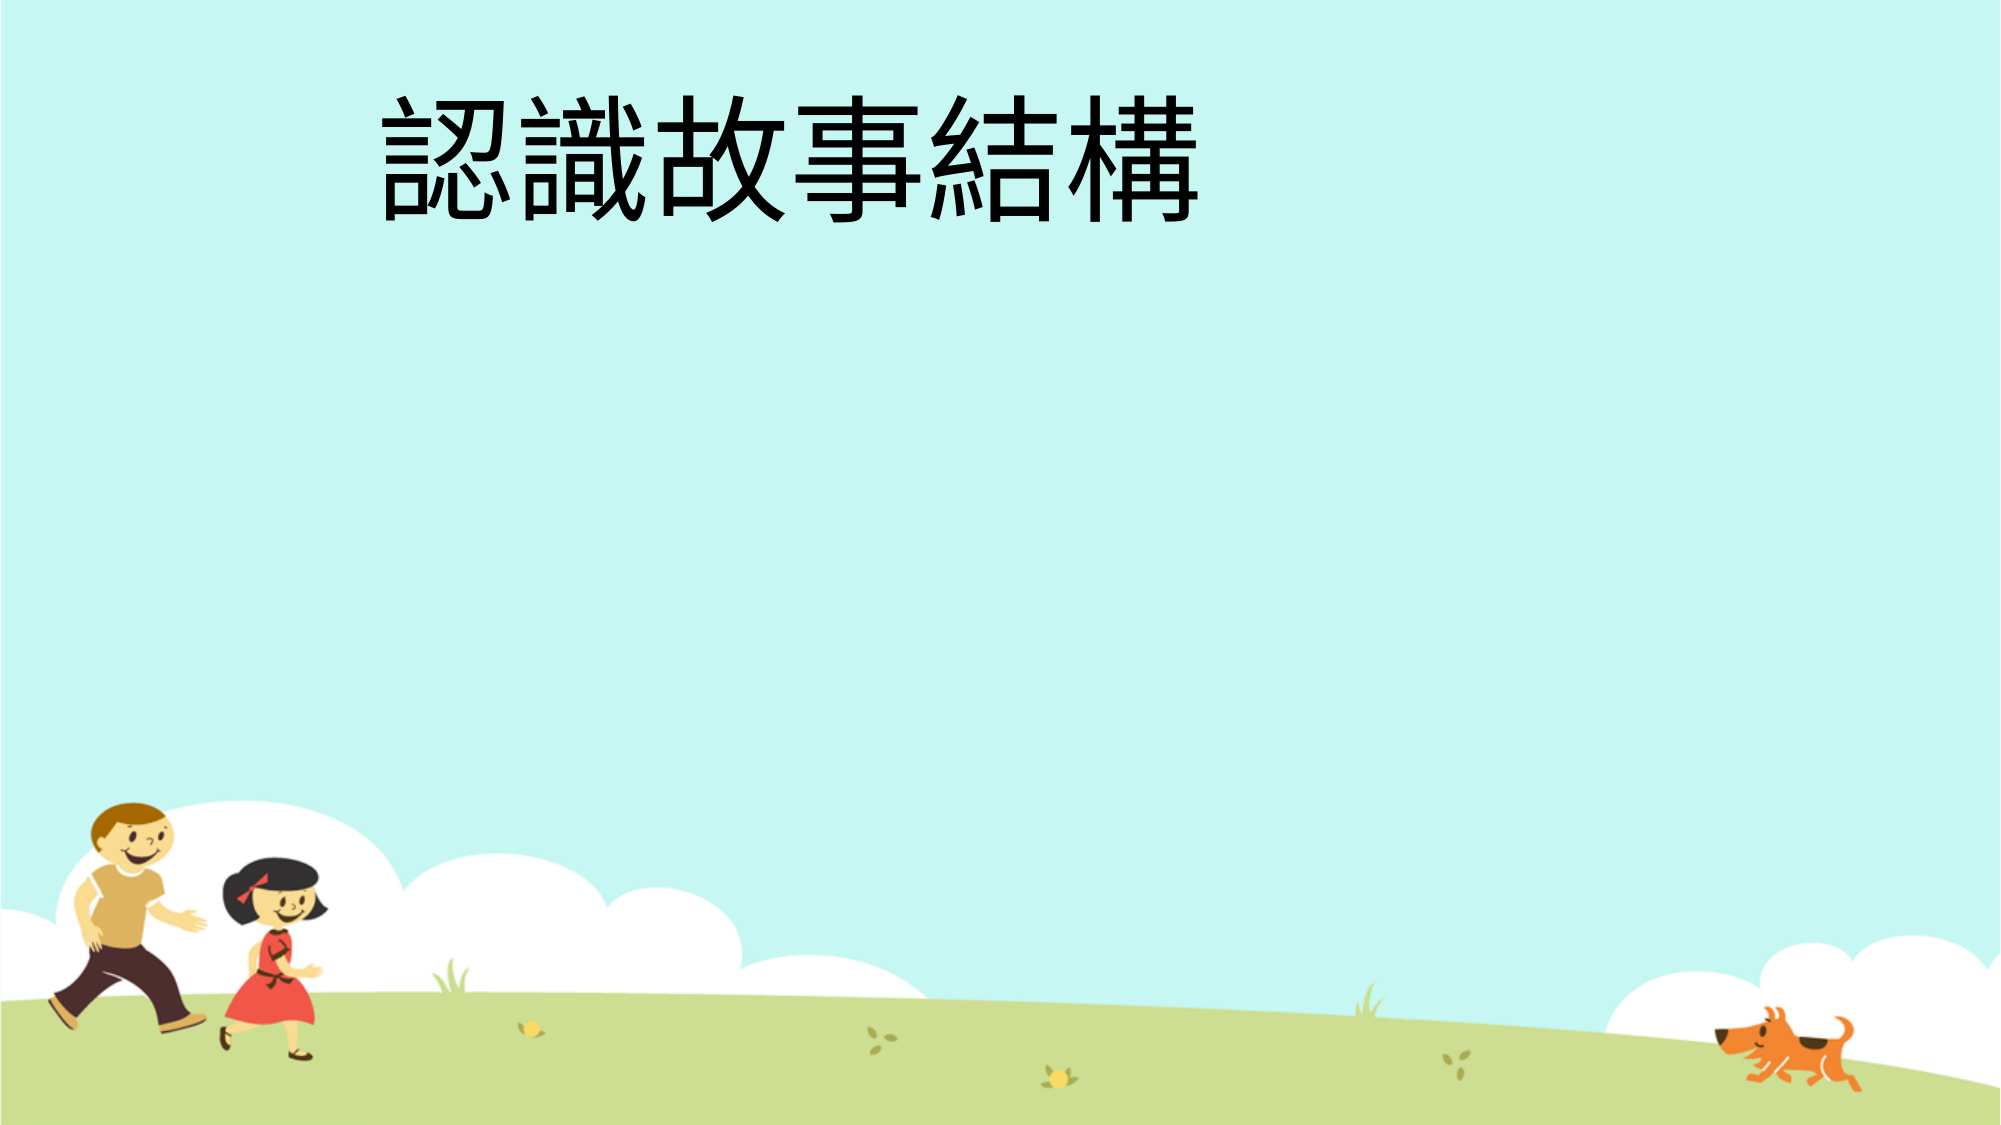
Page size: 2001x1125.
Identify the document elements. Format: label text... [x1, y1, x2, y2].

picture [0, 0, 2001, 1125]
title 認識故事結構 [362, 50, 1900, 247]
